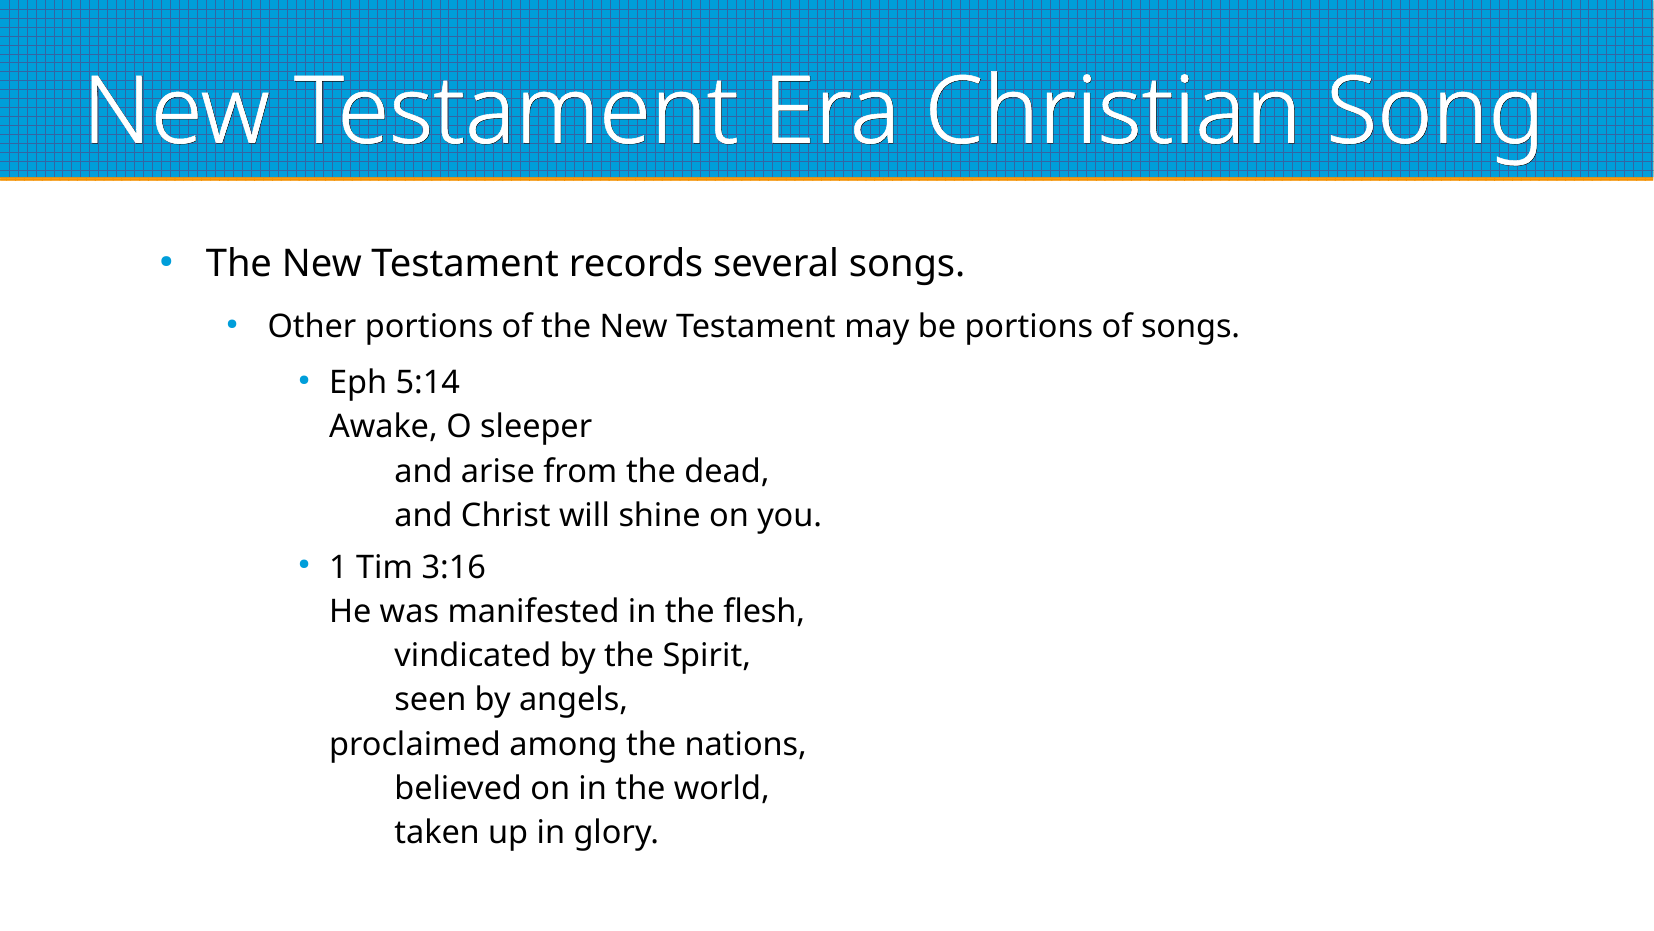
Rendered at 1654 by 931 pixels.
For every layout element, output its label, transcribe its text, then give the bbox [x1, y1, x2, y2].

list The New Testament records several songs. Other portions of the New Testament may be portions of songs. Eph 5:14 Awake, O sleeper and arise from the dead, and Christ will shine on you. 1 Tim 3:16 He was manifested in the flesh, vindicated by the Spirit, seen by angels, proclaimed among the nations, believed on in the world, taken up in glory. [82, 236, 1563, 863]
title New Testament Era Christian Song [82, 14, 1571, 171]
